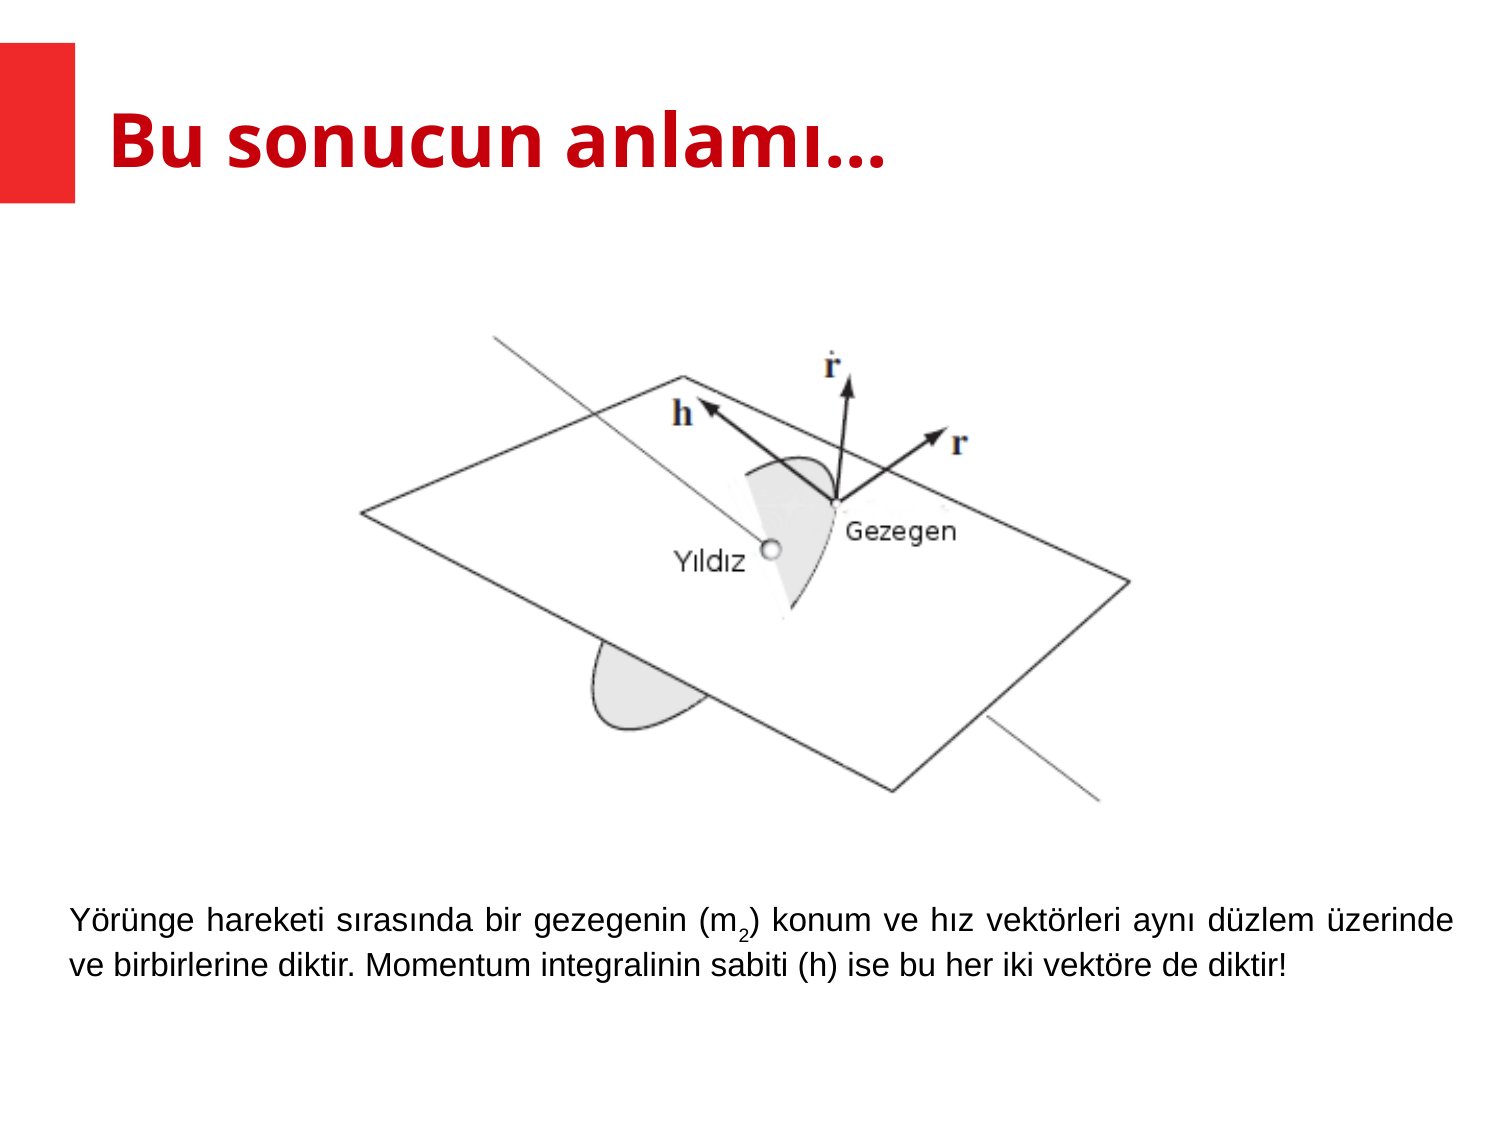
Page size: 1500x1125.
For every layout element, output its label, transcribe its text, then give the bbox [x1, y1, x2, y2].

title Bu sonucun anlamı... [107, 44, 1425, 233]
picture [301, 209, 1156, 835]
text_box Yörünge hareketi sırasında bir gezegenin (m2) konum ve hız vektörleri aynı düzlem üzerinde ve birbirlerine diktir. Momentum integralinin sabiti (h) ise bu her iki vektöre de diktir! [54, 894, 1471, 1014]
